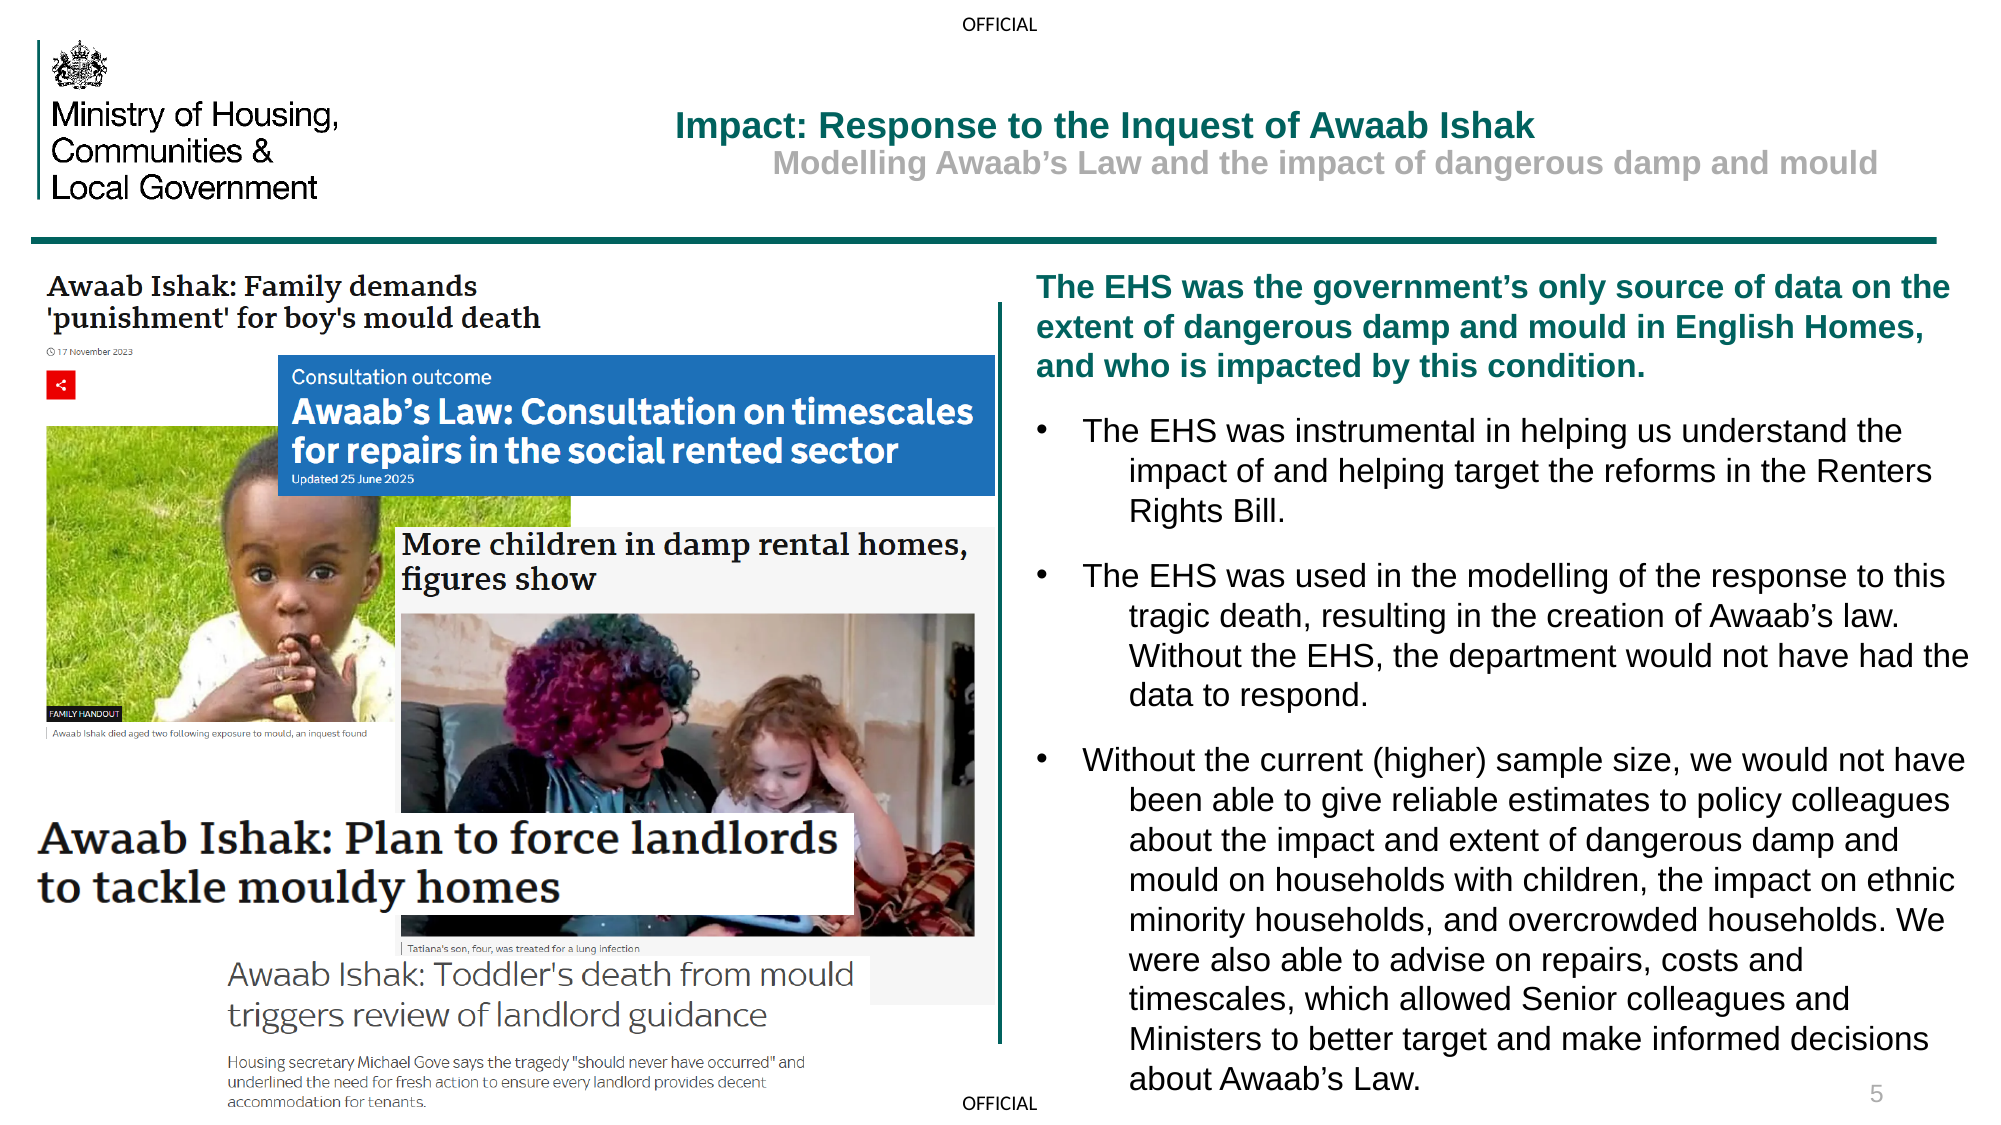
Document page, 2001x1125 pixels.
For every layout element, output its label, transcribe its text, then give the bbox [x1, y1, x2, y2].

text_box [1869, 1077, 1963, 1108]
list The EHS was the government’s only source of data on the extent of dangerous damp and mould in English Homes, and who is impacted by this condition. The EHS was instrumental in helping us understand the impact of and helping target the reforms in the Renters Rights Bill. The EHS was used in the modelling of the response to this tragic death, resulting in the creation of Awaab’s law. Without the EHS, the department would not have had the data to respond. Without the current (higher) sample size, we would not have been able to give reliable estimates to policy colleagues about the impact and extent of dangerous damp and mould on households with children, the impact on ethnic minority households, and overcrowded households. We were also able to advise on repairs, costs and timescales, which allowed Senior colleagues and Ministers to better target and make informed decisions about Awaab’s Law. [1035, 264, 1977, 1068]
picture [23, 270, 995, 1113]
title Impact: Response to the Inquest of Awaab Ishak [675, 105, 1924, 147]
list Modelling Awaab’s Law and the impact of dangerous damp and mould [772, 147, 1924, 208]
